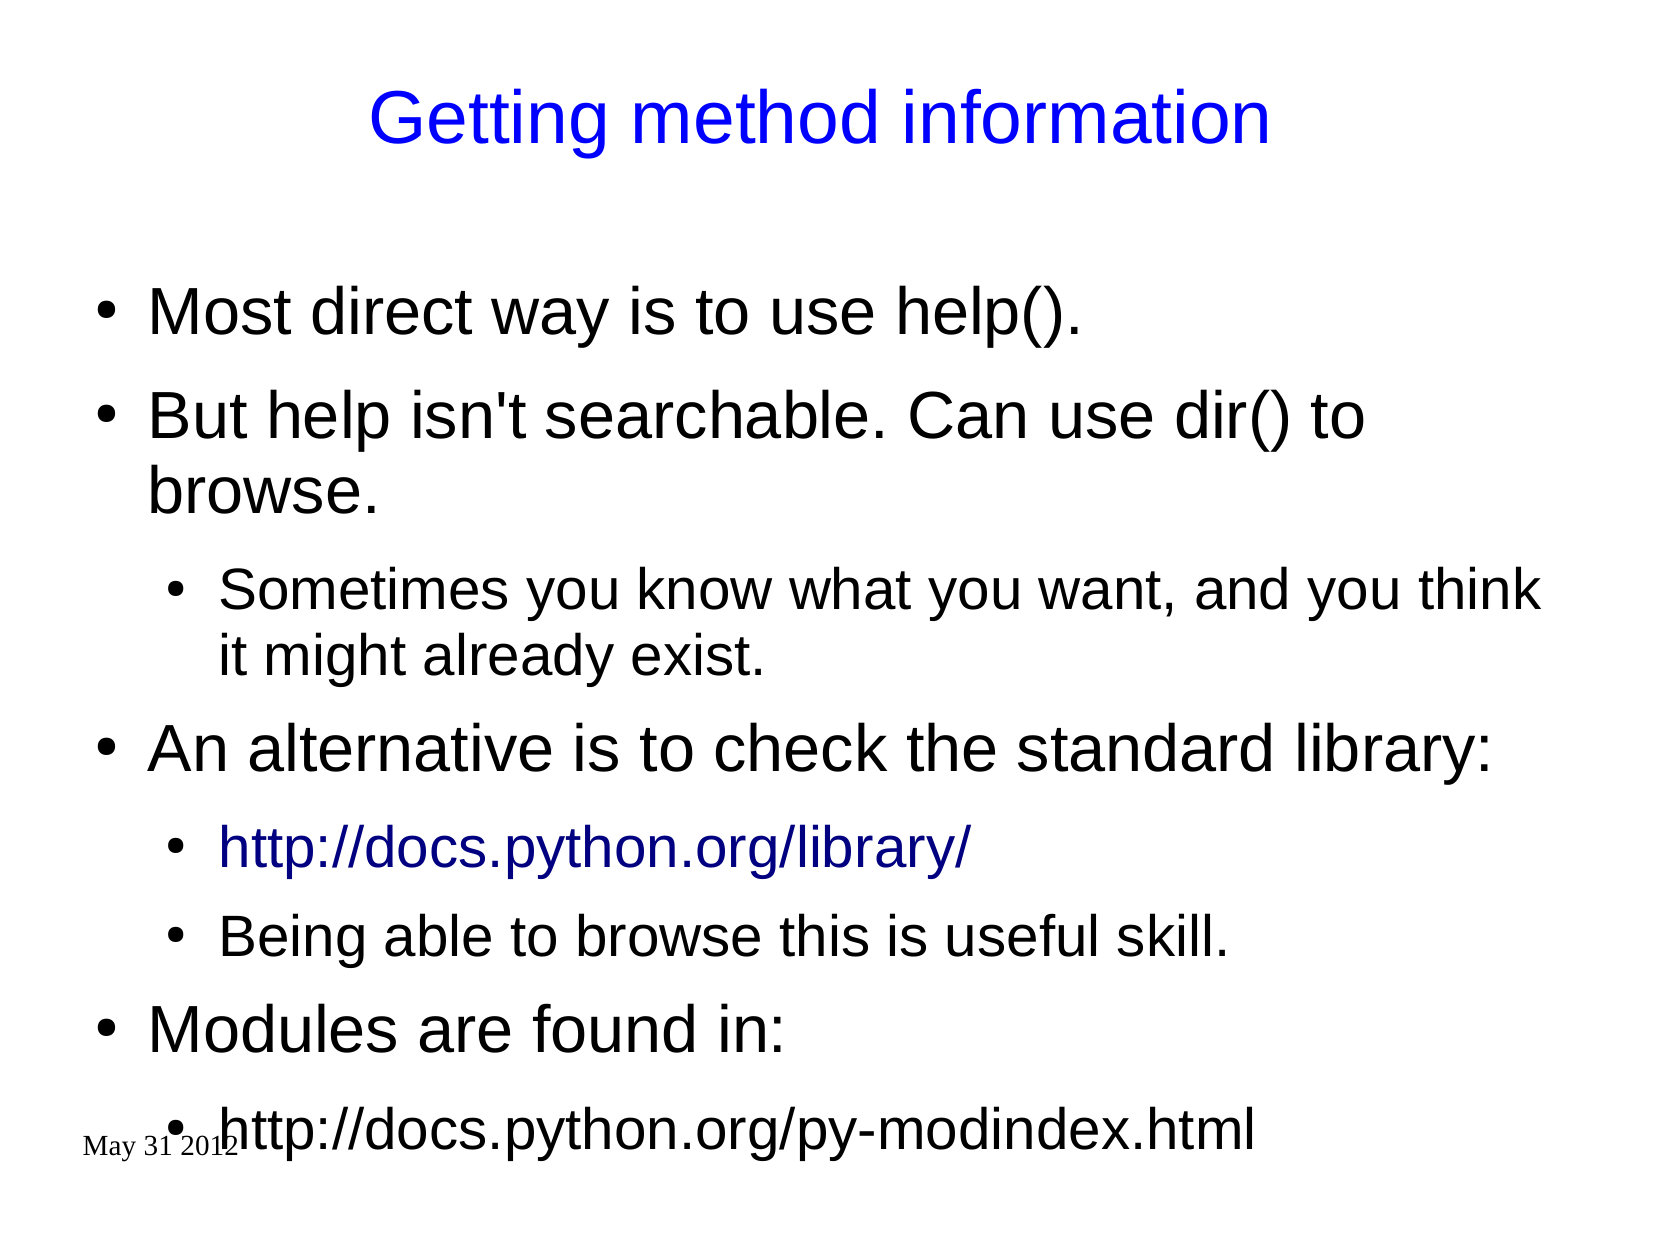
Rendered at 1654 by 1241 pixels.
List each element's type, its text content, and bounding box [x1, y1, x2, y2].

title Getting method information [76, 58, 1565, 178]
list Most direct way is to use help(). But help isn't searchable. Can use dir() to browse. Sometimes you know what you want, and you think it might already exist. An alternative is to check the standard library: http://docs.python.org/library/ Being able to browse this is useful skill. Modules are found in: http://docs.python.org/py-modindex.html [76, 274, 1565, 1161]
